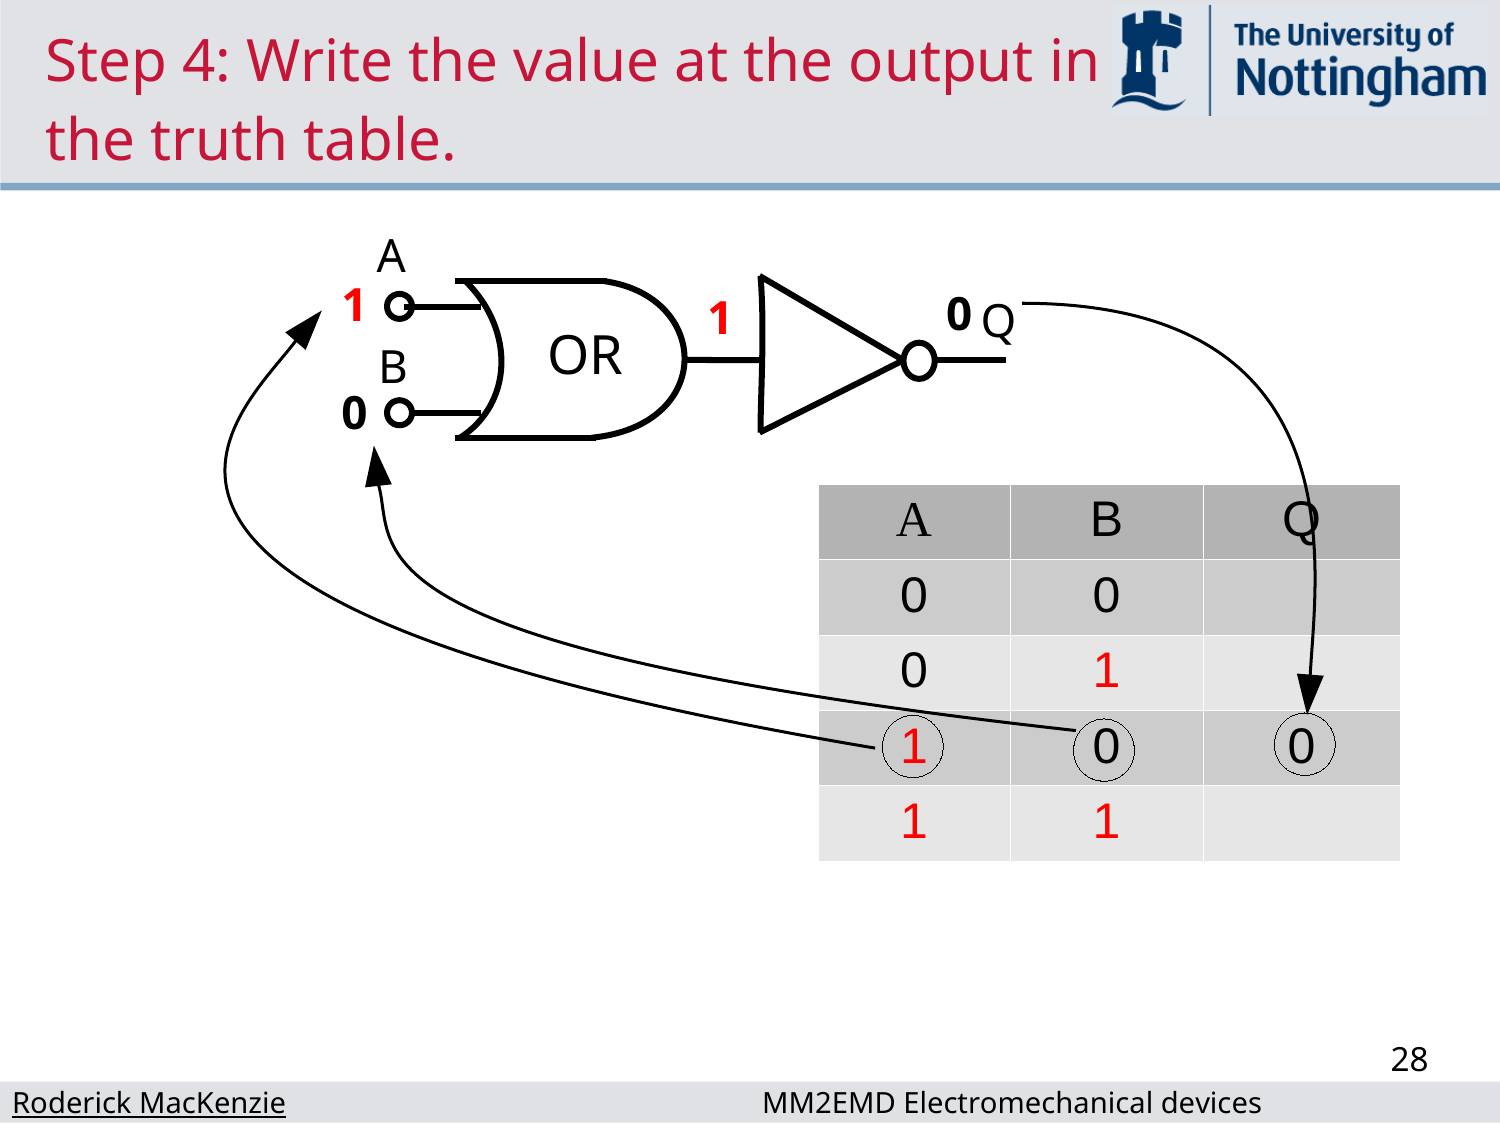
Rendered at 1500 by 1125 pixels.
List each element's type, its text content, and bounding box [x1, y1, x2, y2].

text_box 0 [931, 277, 993, 348]
table_cell 1 [1011, 636, 1203, 710]
table_header A [819, 485, 1010, 559]
table_cell 0 [1204, 711, 1400, 785]
table_cell 1 [936, 711, 1010, 721]
table_cell 0 [819, 699, 890, 710]
table_cell 0 [1011, 560, 1203, 635]
table_cell 1 [819, 711, 1010, 785]
text_box B [363, 330, 425, 401]
table_header Q [1289, 505, 1311, 533]
text_box OR [513, 313, 649, 394]
table_cell [1204, 560, 1313, 635]
text_box 1 [326, 267, 388, 338]
picture [1111, 4, 1487, 116]
table_header Q [1305, 534, 1312, 542]
text_box Q [965, 284, 1027, 355]
table_cell 0 [819, 560, 1010, 635]
table_header Q [1204, 485, 1313, 559]
table_cell [1204, 636, 1311, 710]
text_box 0 [326, 376, 388, 447]
table_cell 0 [1011, 711, 1203, 785]
text_box 1 [692, 280, 754, 351]
table_header Q [1308, 485, 1400, 559]
table_cell 0 [819, 636, 1010, 710]
text_box <number> [1375, 1030, 1500, 1101]
table_cell 1 [1011, 786, 1203, 861]
table_cell [1204, 786, 1400, 861]
table_cell [1310, 636, 1400, 710]
table_cell 1 [819, 786, 1010, 861]
text_box A [361, 219, 423, 290]
table_header B [1011, 485, 1203, 559]
table_cell [1315, 560, 1400, 635]
title Step 4: Write the value at the output in the truth table. [31, 22, 1133, 174]
